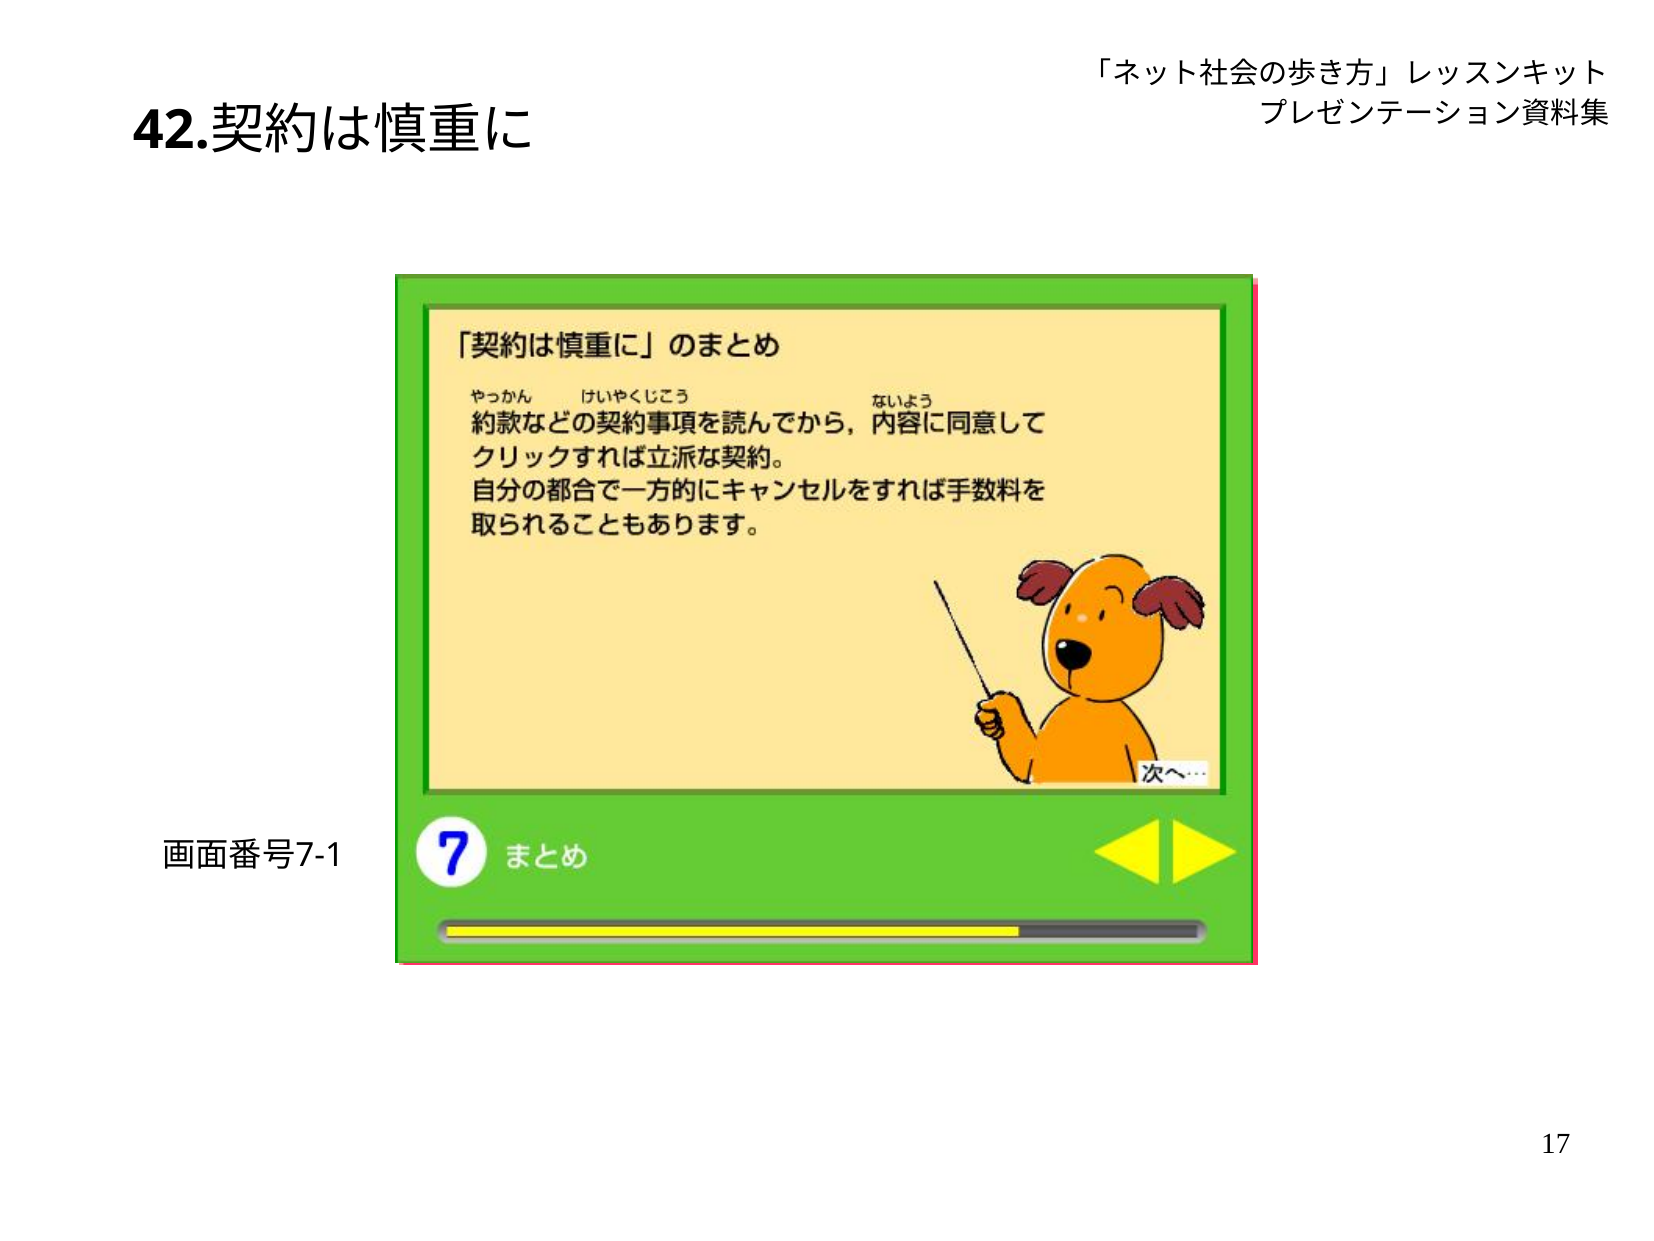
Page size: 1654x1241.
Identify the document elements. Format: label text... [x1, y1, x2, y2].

text_box 「ネット社会の歩き方」レッスンキット プレゼンテーション資料集 [1062, 44, 1625, 139]
text_box 42.契約は慎重に [118, 88, 1241, 169]
picture [395, 274, 1258, 965]
text_box 画面番号7-1 [147, 826, 384, 882]
